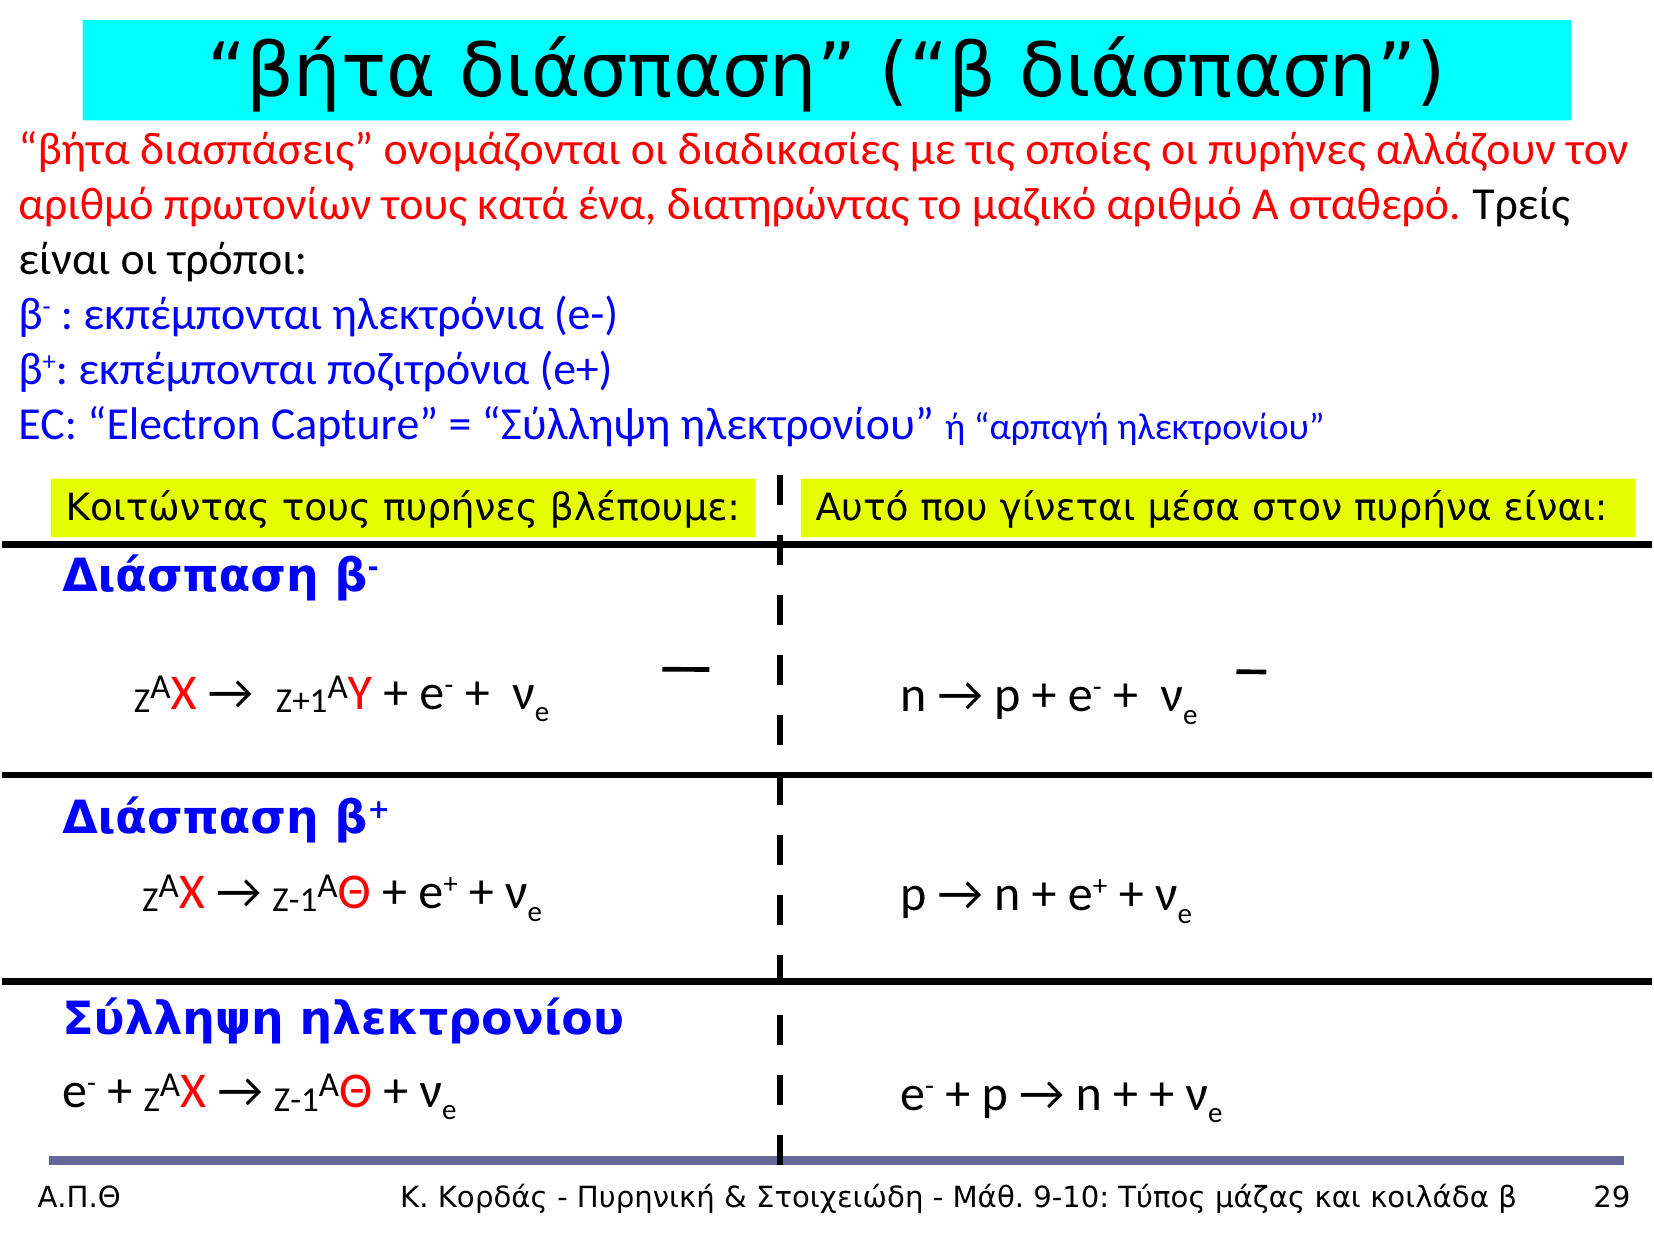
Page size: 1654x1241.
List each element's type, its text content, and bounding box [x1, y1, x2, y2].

text_box ΖΑΧ → Ζ+1ΑΥ + e- + νe ΖΑΧ → Ζ-1ΑΘ + e+ + νe e- + ΖΑΧ → Ζ-1ΑΘ + νe [47, 651, 873, 772]
text_box “βήτα διασπάσεις” ονομάζονται οι διαδικασίες με τις οποίες οι πυρήνες αλλάζουν τον αριθμό πρωτονίων τους κατά ένα, διατηρώντας το μαζικό αριθμό Α σταθερό. Τρείς είναι οι τρόποι: β- : εκπέμπονται ηλεκτρόνια (e-) β+: εκπέμπονται ποζιτρόνια (e+) EC: “Electron Capture” = “Σύλληψη ηλεκτρονίου” ή “αρπαγή ηλεκτρονίου” [3, 110, 1654, 457]
text_box n → p + e- + νe p → n + e+ + νe e- + p → n + + νe [885, 654, 1407, 772]
title “βήτα διάσπαση” (“β διάσπαση”) [82, 19, 1571, 110]
text_box ΖΑΧ → Ζ+1ΑΥ + e- + νe ΖΑΧ → Ζ-1ΑΘ + e+ + νe e- + ΖΑΧ → Ζ-1ΑΘ + νe [47, 778, 873, 978]
text_box n → p + e- + νe p → n + e+ + νe e- + p → n + + νe [885, 778, 1407, 978]
text_box Διάσπαση β- [47, 548, 423, 612]
text_box Αυτό που γίνεται μέσα στον πυρήνα είναι: [800, 478, 1636, 538]
text_box n → p + e- + νe p → n + e+ + νe e- + p → n + + νe [885, 985, 1407, 1236]
text_box ΖΑΧ → Ζ+1ΑΥ + e- + νe ΖΑΧ → Ζ-1ΑΘ + e+ + νe e- + ΖΑΧ → Ζ-1ΑΘ + νe [47, 985, 873, 1234]
text_box Κοιτώντας τους πυρήνες βλέπουμε: [50, 478, 756, 538]
